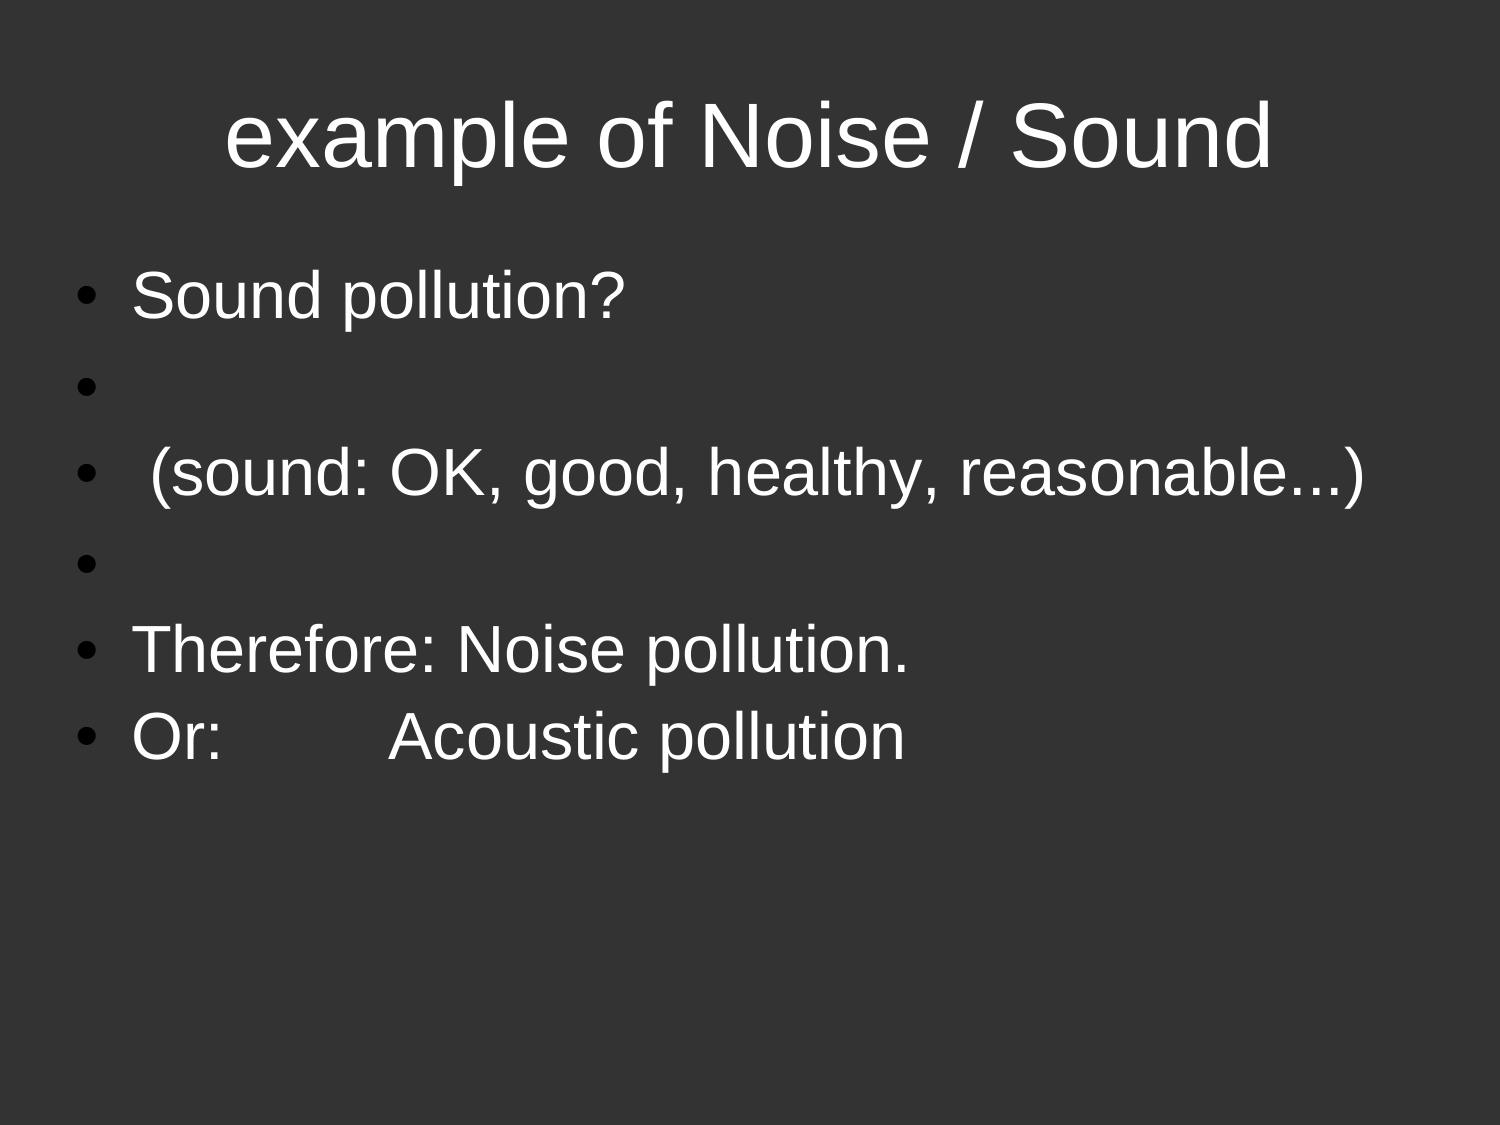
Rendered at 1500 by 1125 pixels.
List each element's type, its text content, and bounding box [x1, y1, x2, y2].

list Sound pollution? (sound: OK, good, healthy, reasonable...) Therefore: Noise pollution. Or: Acoustic pollution [75, 262, 1425, 1005]
title example of Noise / Sound [75, 21, 1425, 257]
